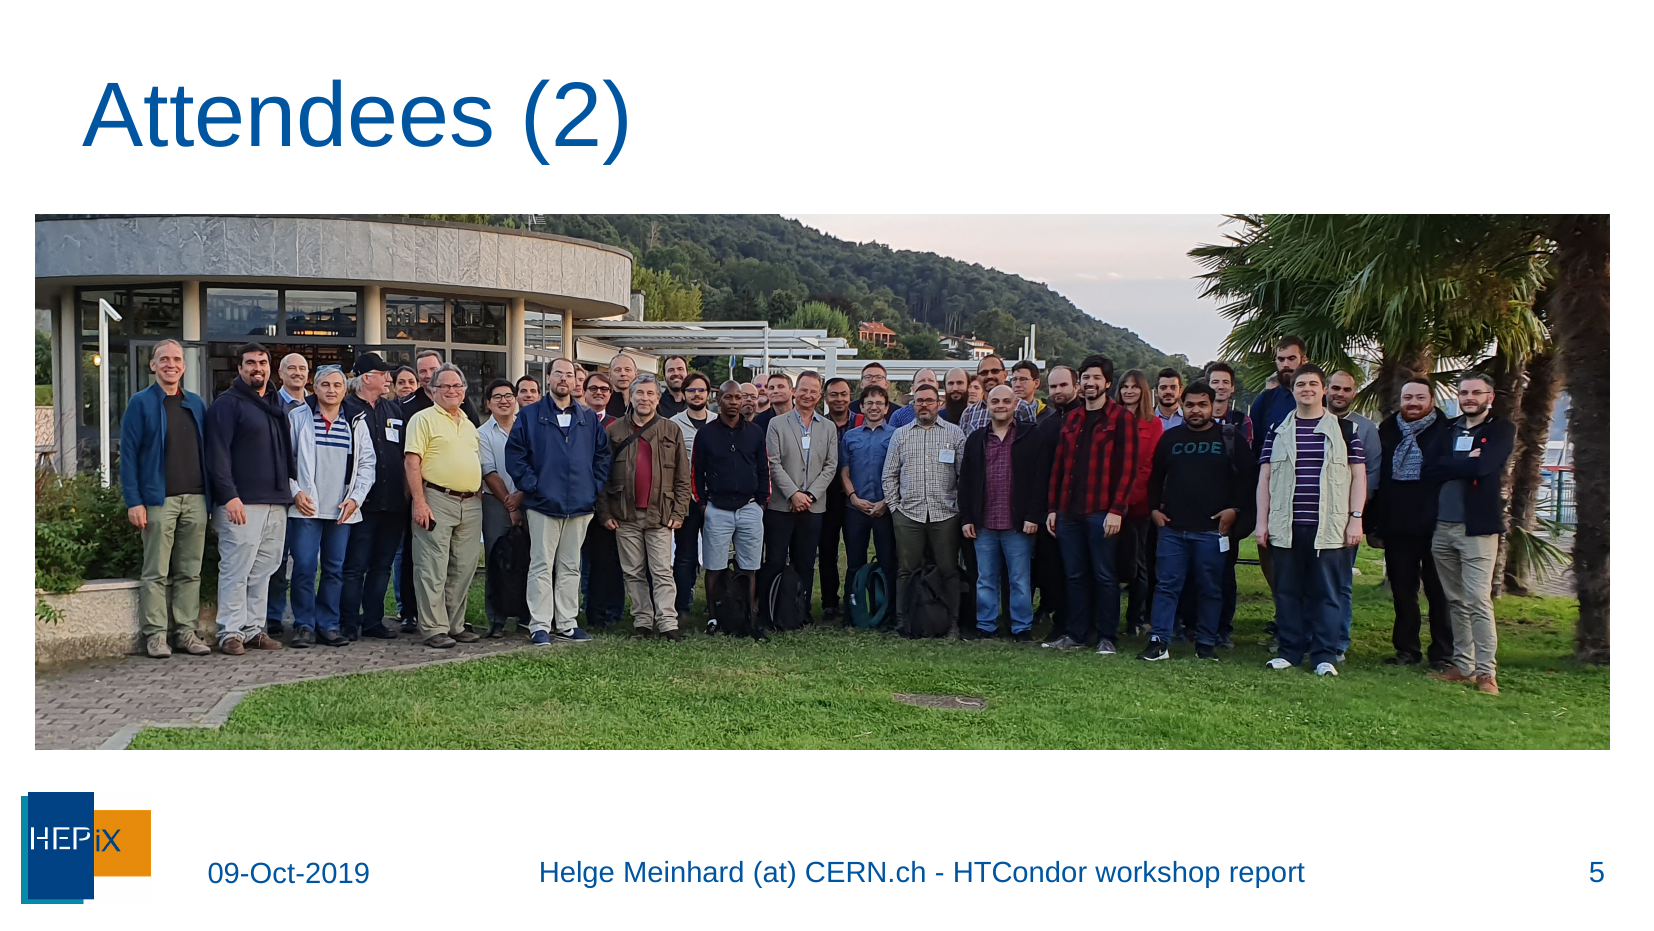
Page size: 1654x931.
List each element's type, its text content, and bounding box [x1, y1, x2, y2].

title Attendees (2) [82, 37, 1571, 193]
picture [21, 792, 151, 904]
picture [35, 214, 1610, 750]
